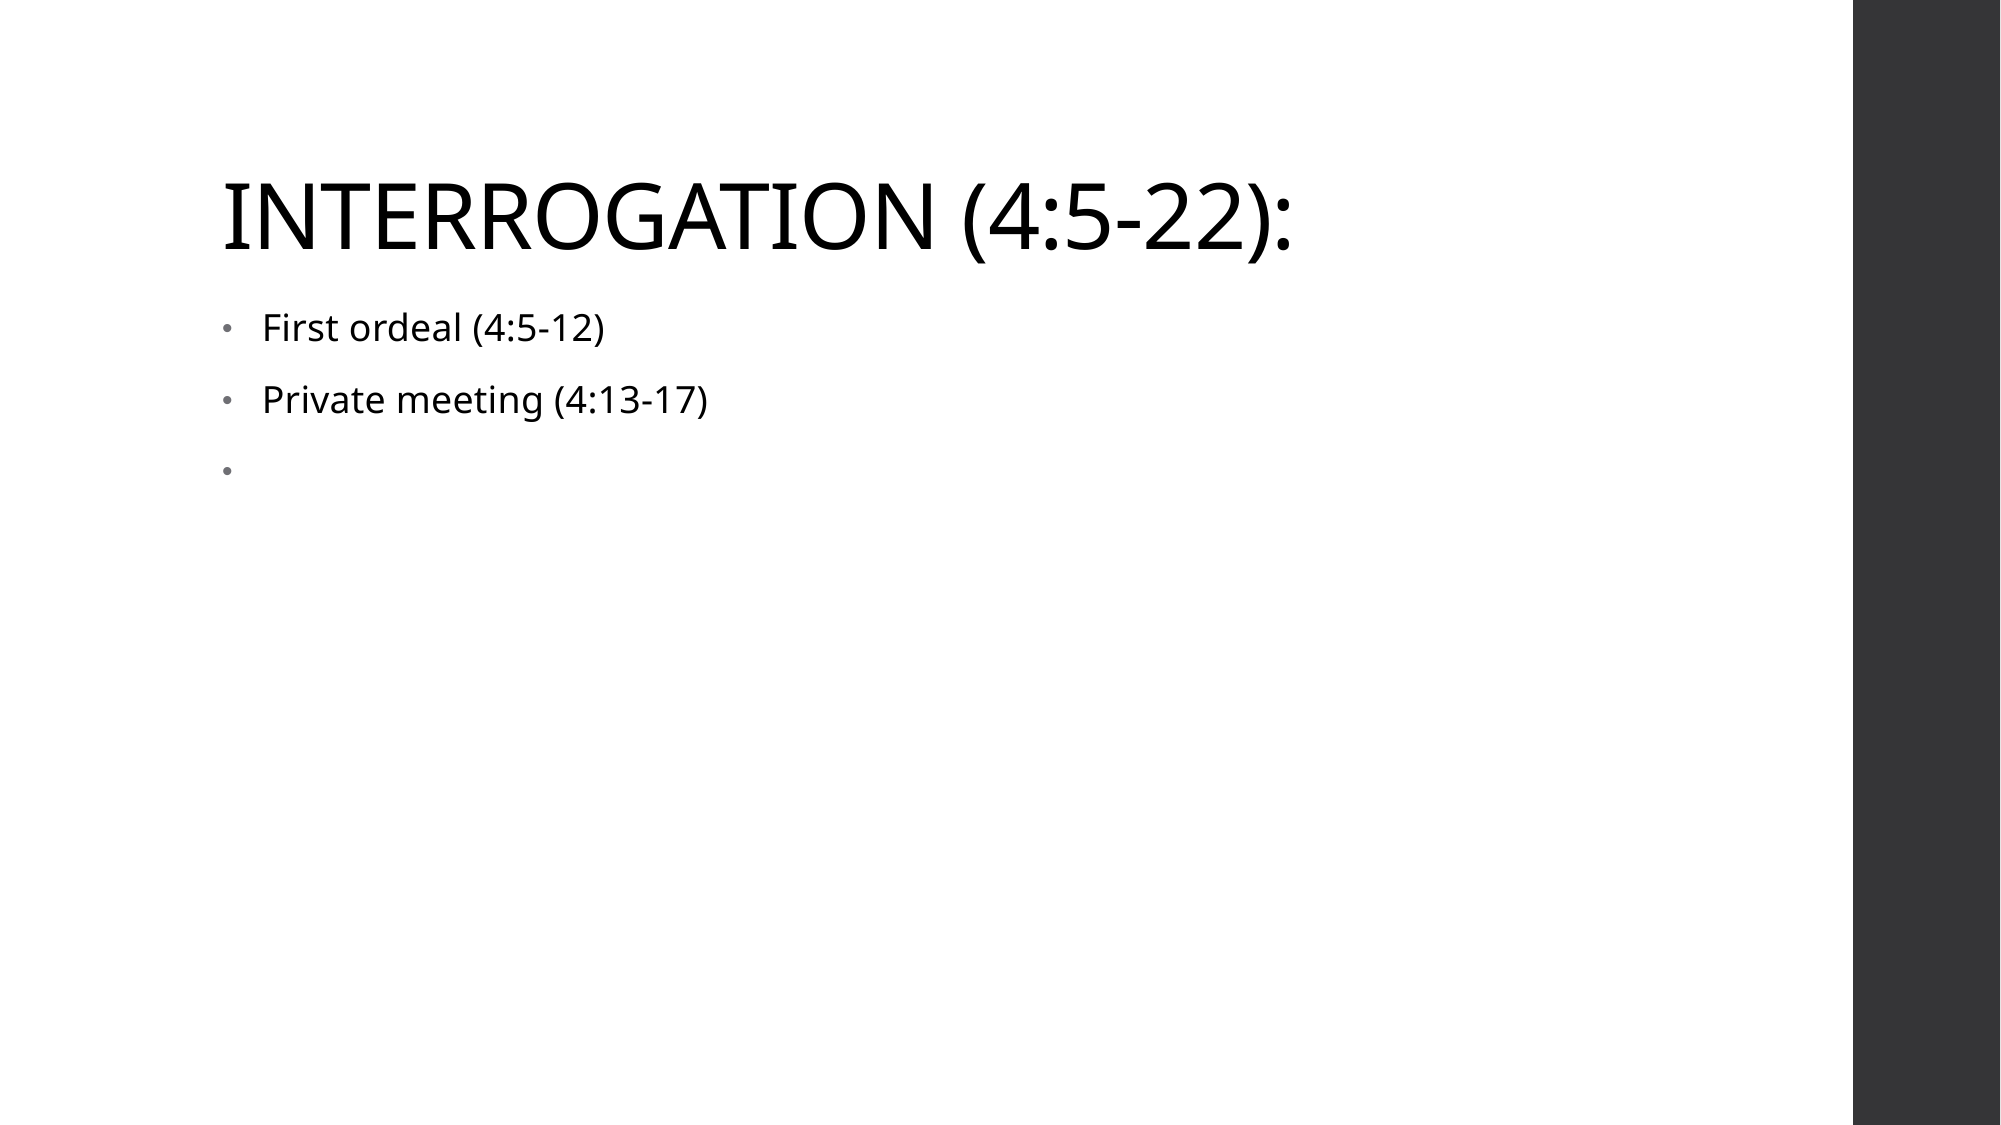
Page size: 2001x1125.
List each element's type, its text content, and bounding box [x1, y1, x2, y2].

title INTERROGATION (4:5-22): [206, 60, 1797, 278]
list First ordeal (4:5-12) Private meeting (4:13-17) [206, 299, 1617, 1014]
